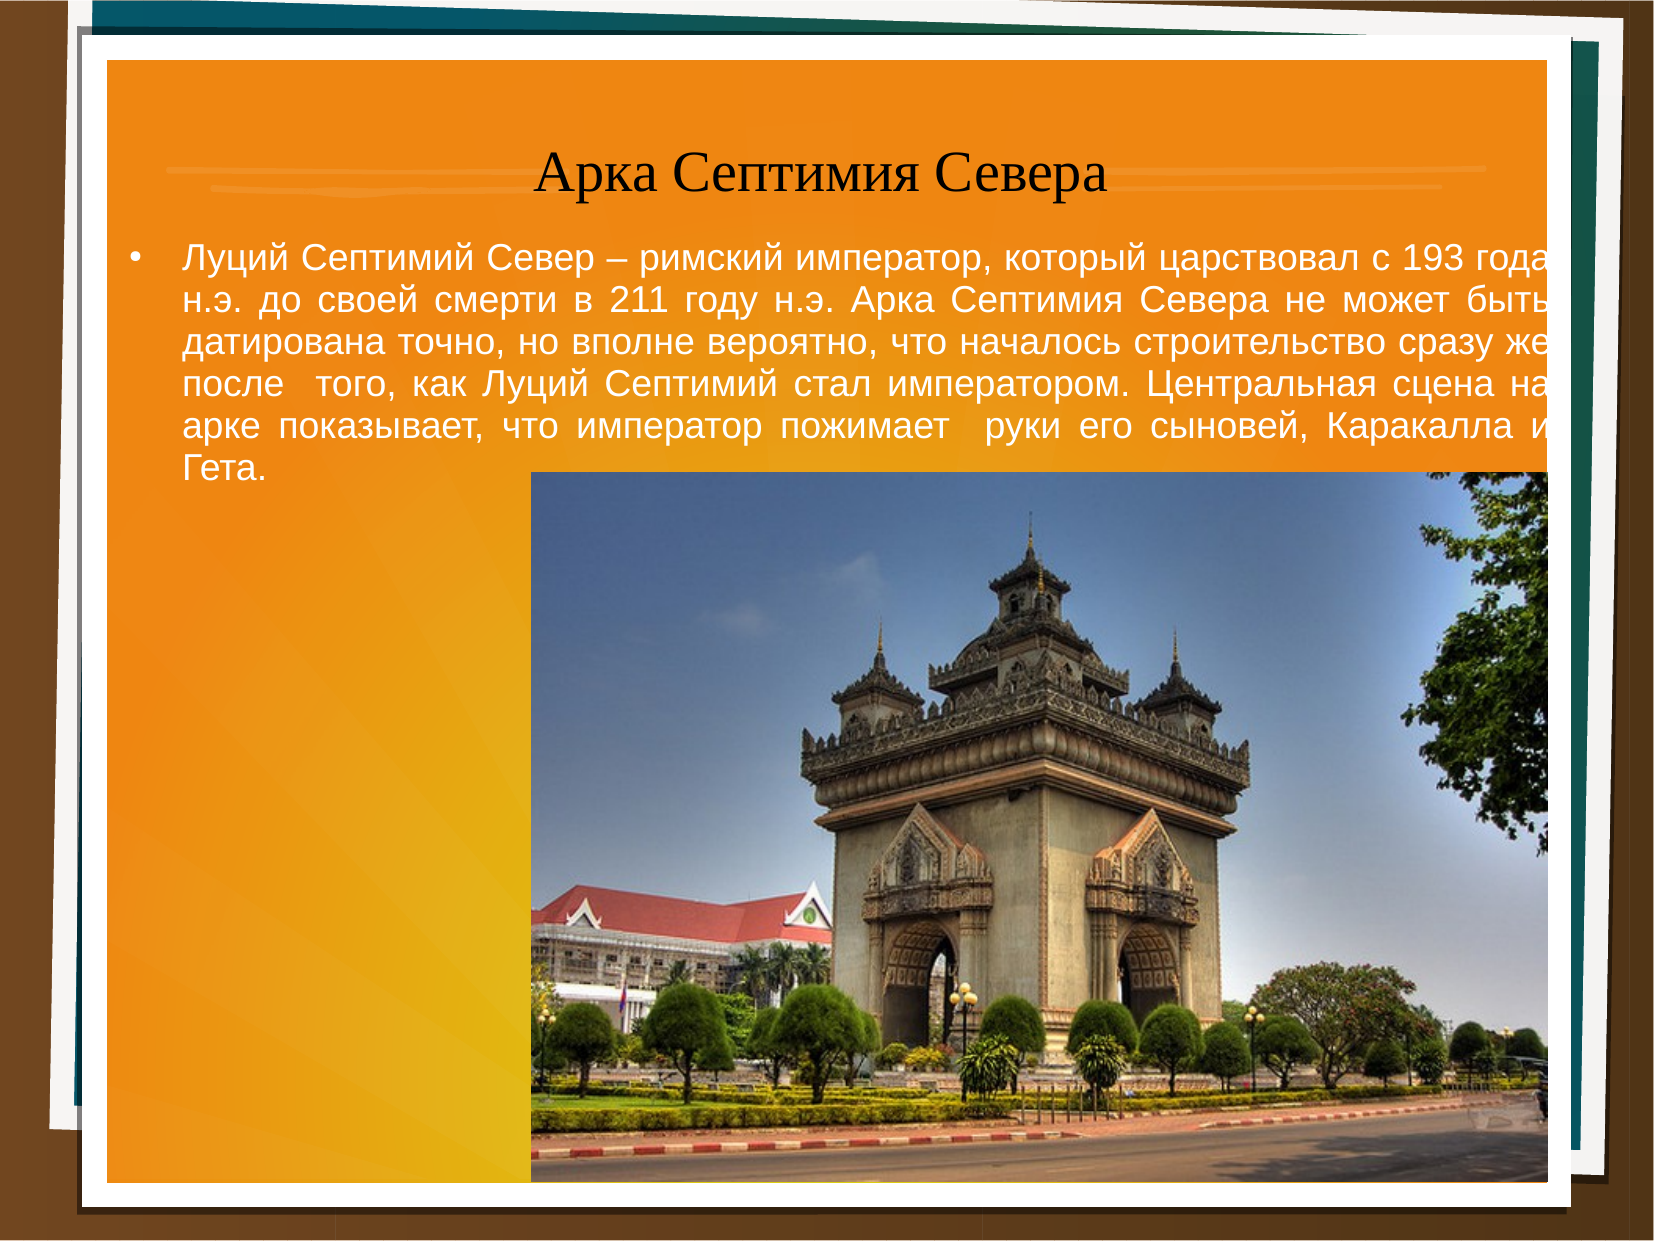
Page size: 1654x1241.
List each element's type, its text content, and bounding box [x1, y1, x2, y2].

picture [531, 472, 1548, 1182]
list Луций Септимий Север – римский император, который царствовал с 193 года н.э. до своей смерти в 211 году н.э. Арка Септимия Севера не может быть датирована точно, но вполне вероятно, что началось строительство сразу же после того, как Луций Септимий стал императором. Центральная сцена на арке показывает, что император пожимает руки его сыновей, Каракалла и Гета. [111, 236, 1553, 520]
title Арка Септимия Севера [165, 82, 1477, 236]
